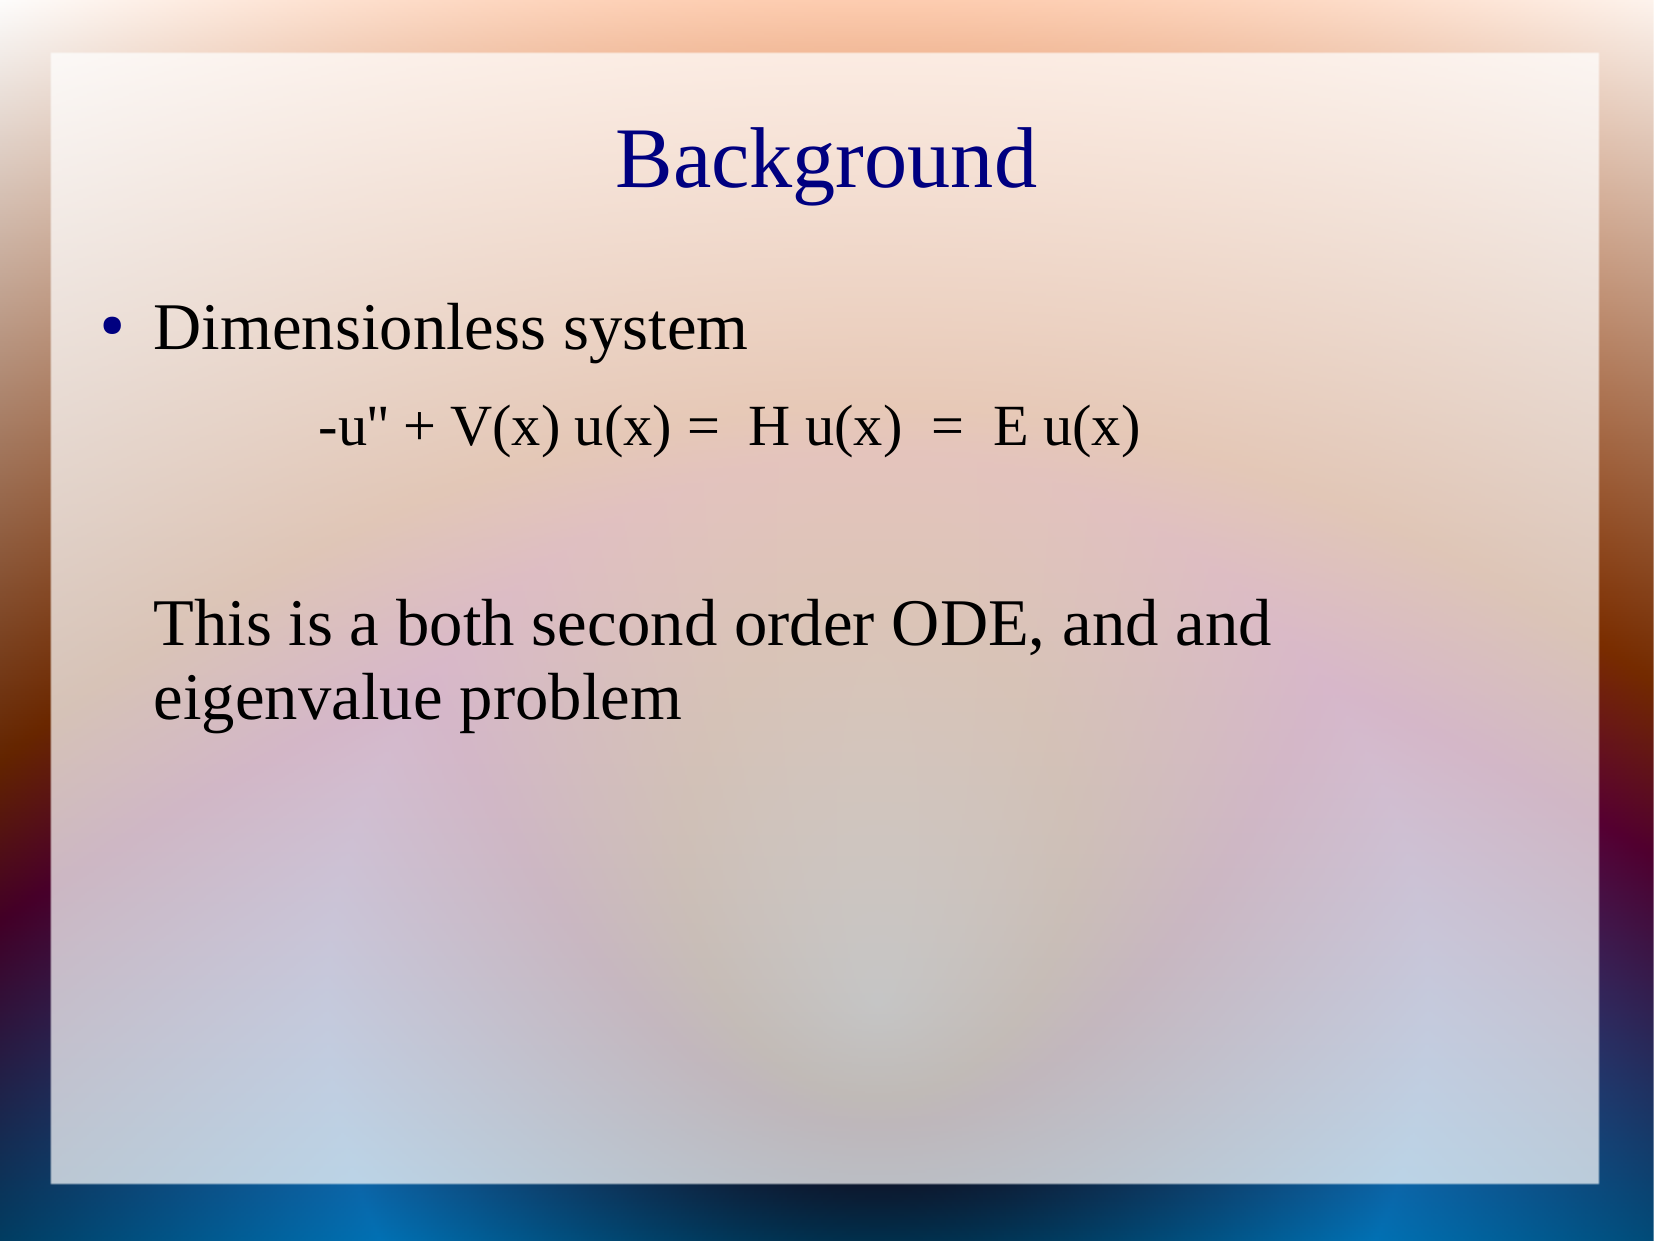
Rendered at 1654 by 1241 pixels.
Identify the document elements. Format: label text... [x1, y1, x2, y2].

picture [0, 0, 1654, 1241]
title Background [82, 55, 1571, 263]
list Dimensionless system -u'' + V(x) u(x) = H u(x) = E u(x) This is a both second order ODE, and and eigenvalue problem [82, 290, 1571, 1034]
